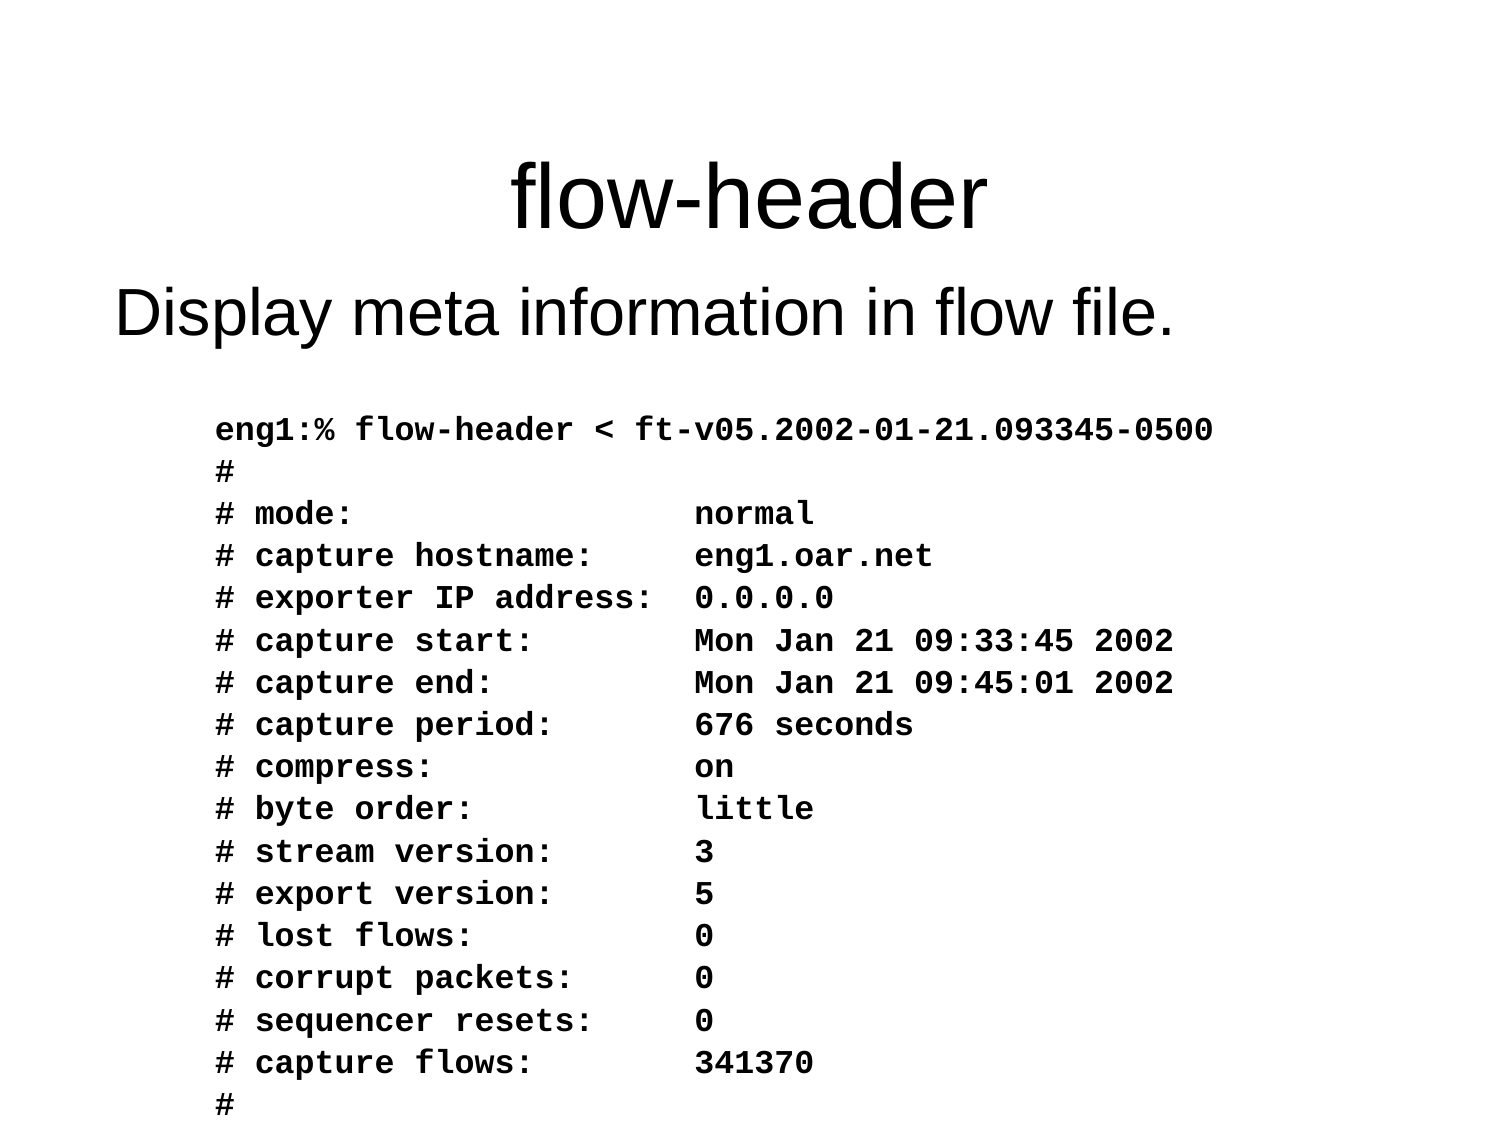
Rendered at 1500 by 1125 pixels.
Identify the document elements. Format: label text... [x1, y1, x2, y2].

list Display meta information in flow file. [99, 262, 1375, 400]
text_box eng1:% flow-header < ft-v05.2002-01-21.093345-0500 # # mode: normal # capture hostname: eng1.oar.net # exporter IP address: 0.0.0.0 # capture start: Mon Jan 21 09:33:45 2002 # capture end: Mon Jan 21 09:45:01 2002 # capture period: 676 seconds # compress: on # byte order: little # stream version: 3 # export version: 5 # lost flows: 0 # corrupt packets: 0 # sequencer resets: 0 # capture flows: 341370 # [200, 399, 1233, 1097]
title flow-header [112, 99, 1388, 288]
